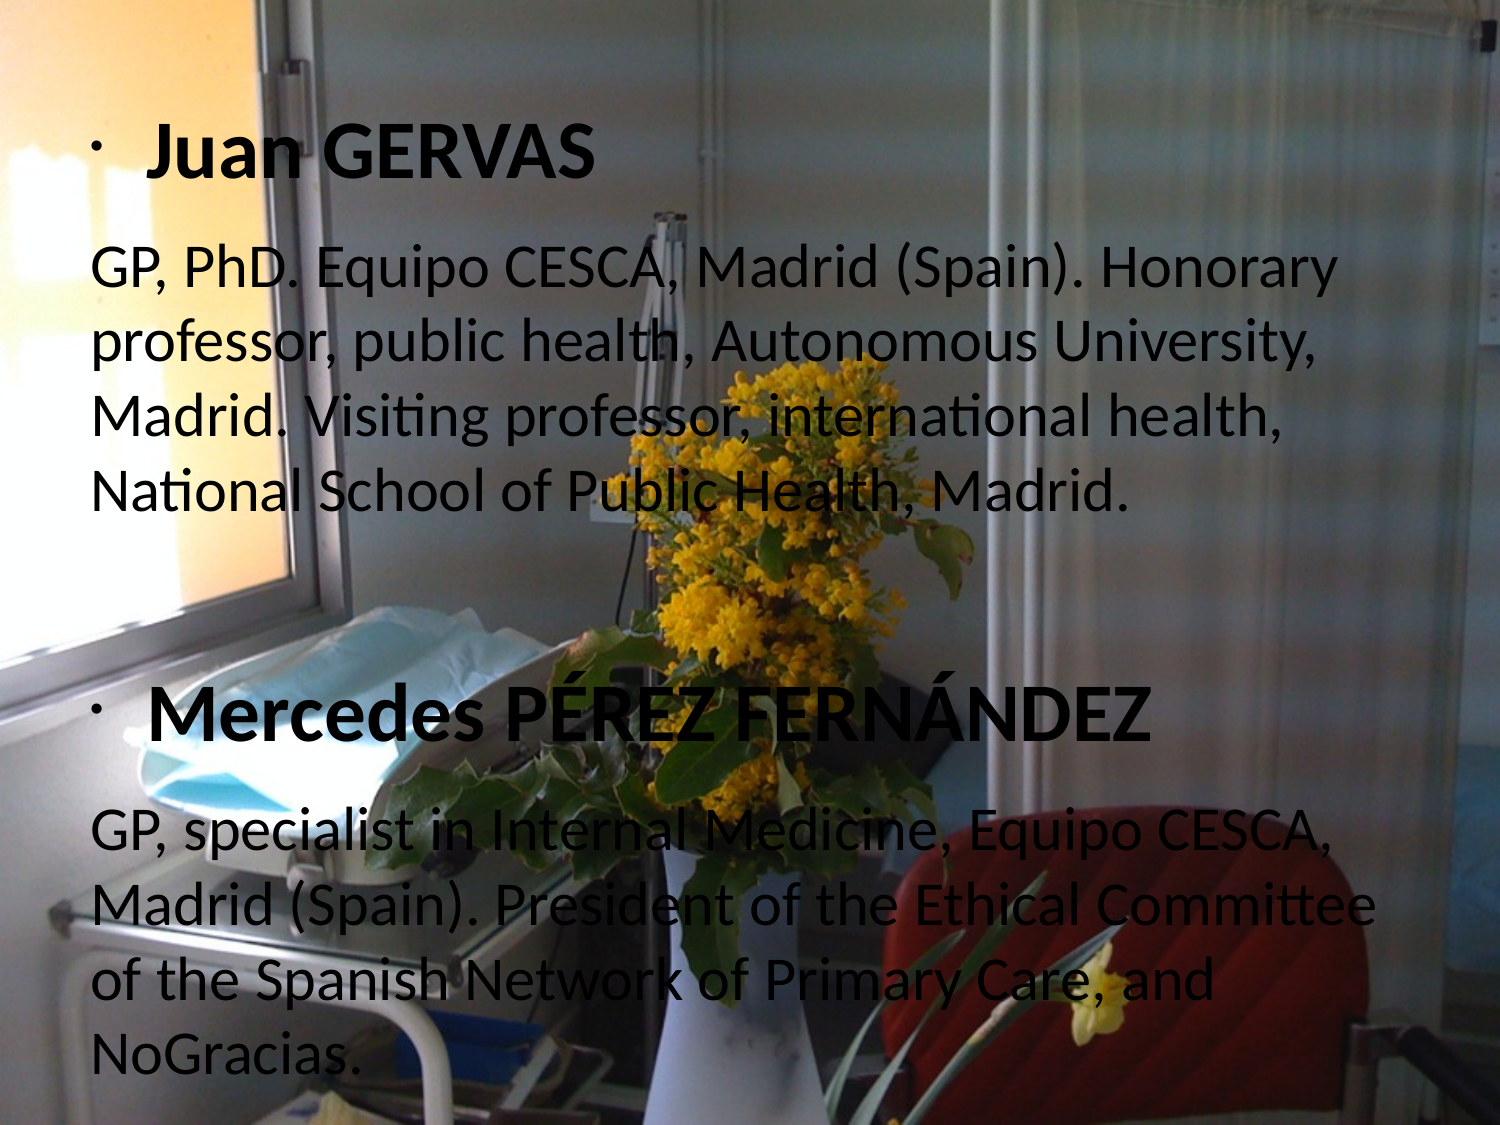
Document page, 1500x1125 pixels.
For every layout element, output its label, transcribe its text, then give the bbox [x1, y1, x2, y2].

list Juan GERVAS GP, PhD. Equipo CESCA, Madrid (Spain). Honorary professor, public health, Autonomous University, Madrid. Visiting professor, international health, National School of Public Health, Madrid. Mercedes PÉREZ FERNÁNDEZ GP, specialist in Internal Medicine, Equipo CESCA, Madrid (Spain). President of the Ethical Committee of the Spanish Network of Primary Care, and NoGracias. [75, 80, 1425, 1015]
picture [0, 0, 1500, 1125]
